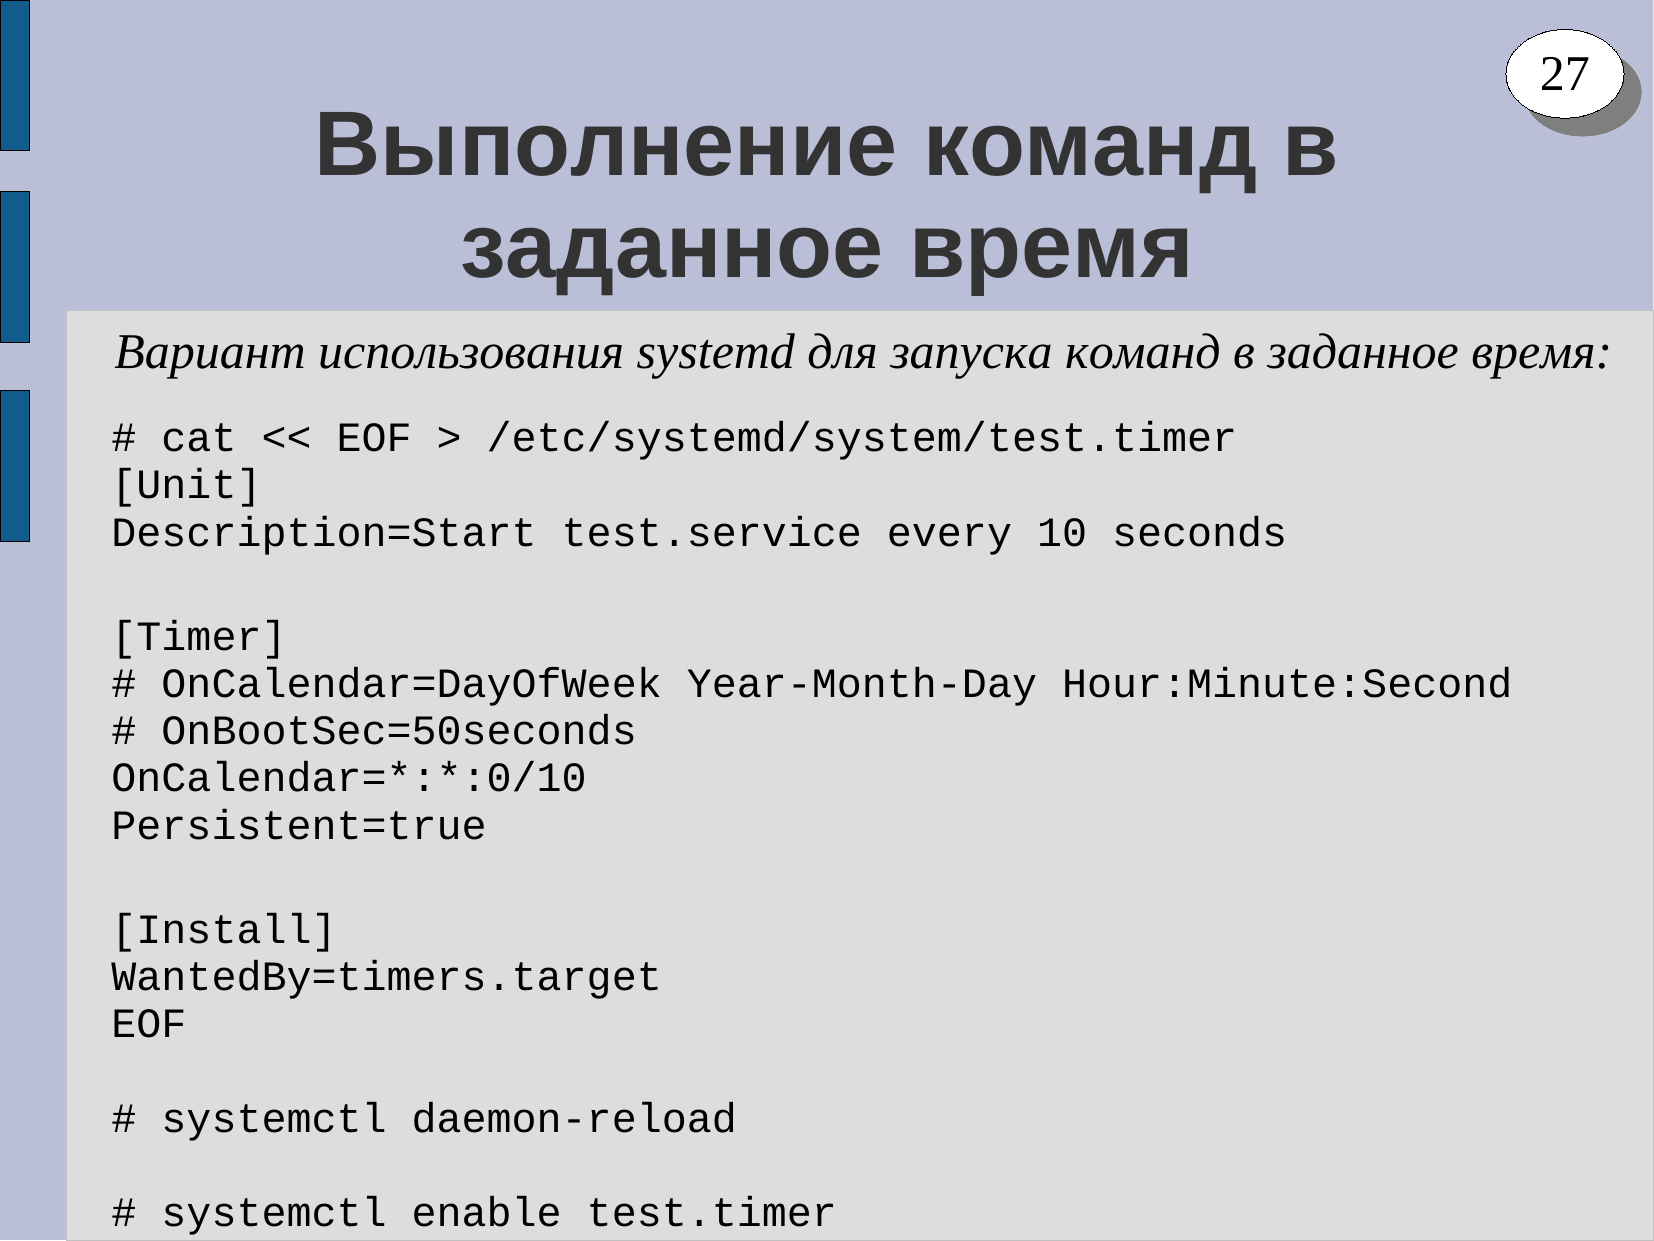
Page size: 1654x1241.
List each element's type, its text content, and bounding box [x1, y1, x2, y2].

text_box 27 [1505, 29, 1625, 119]
title Выполнение команд в заданное время [121, 91, 1534, 299]
text_box Вариант использования systemd для запуска команд в заданное время: # cat << EOF > /etc/systemd/system/test.timer [Unit] Description=Start test.service every 10 seconds [Timer] # OnCalendar=DayOfWeek Year-Month-Day Hour:Minute:Second # OnBootSec=50seconds OnCalendar=*:*:0/10 Persistent=true [Install] WantedBy=timers.target EOF # systemctl daemon-reload # systemctl enable test.timer [96, 323, 1625, 1240]
